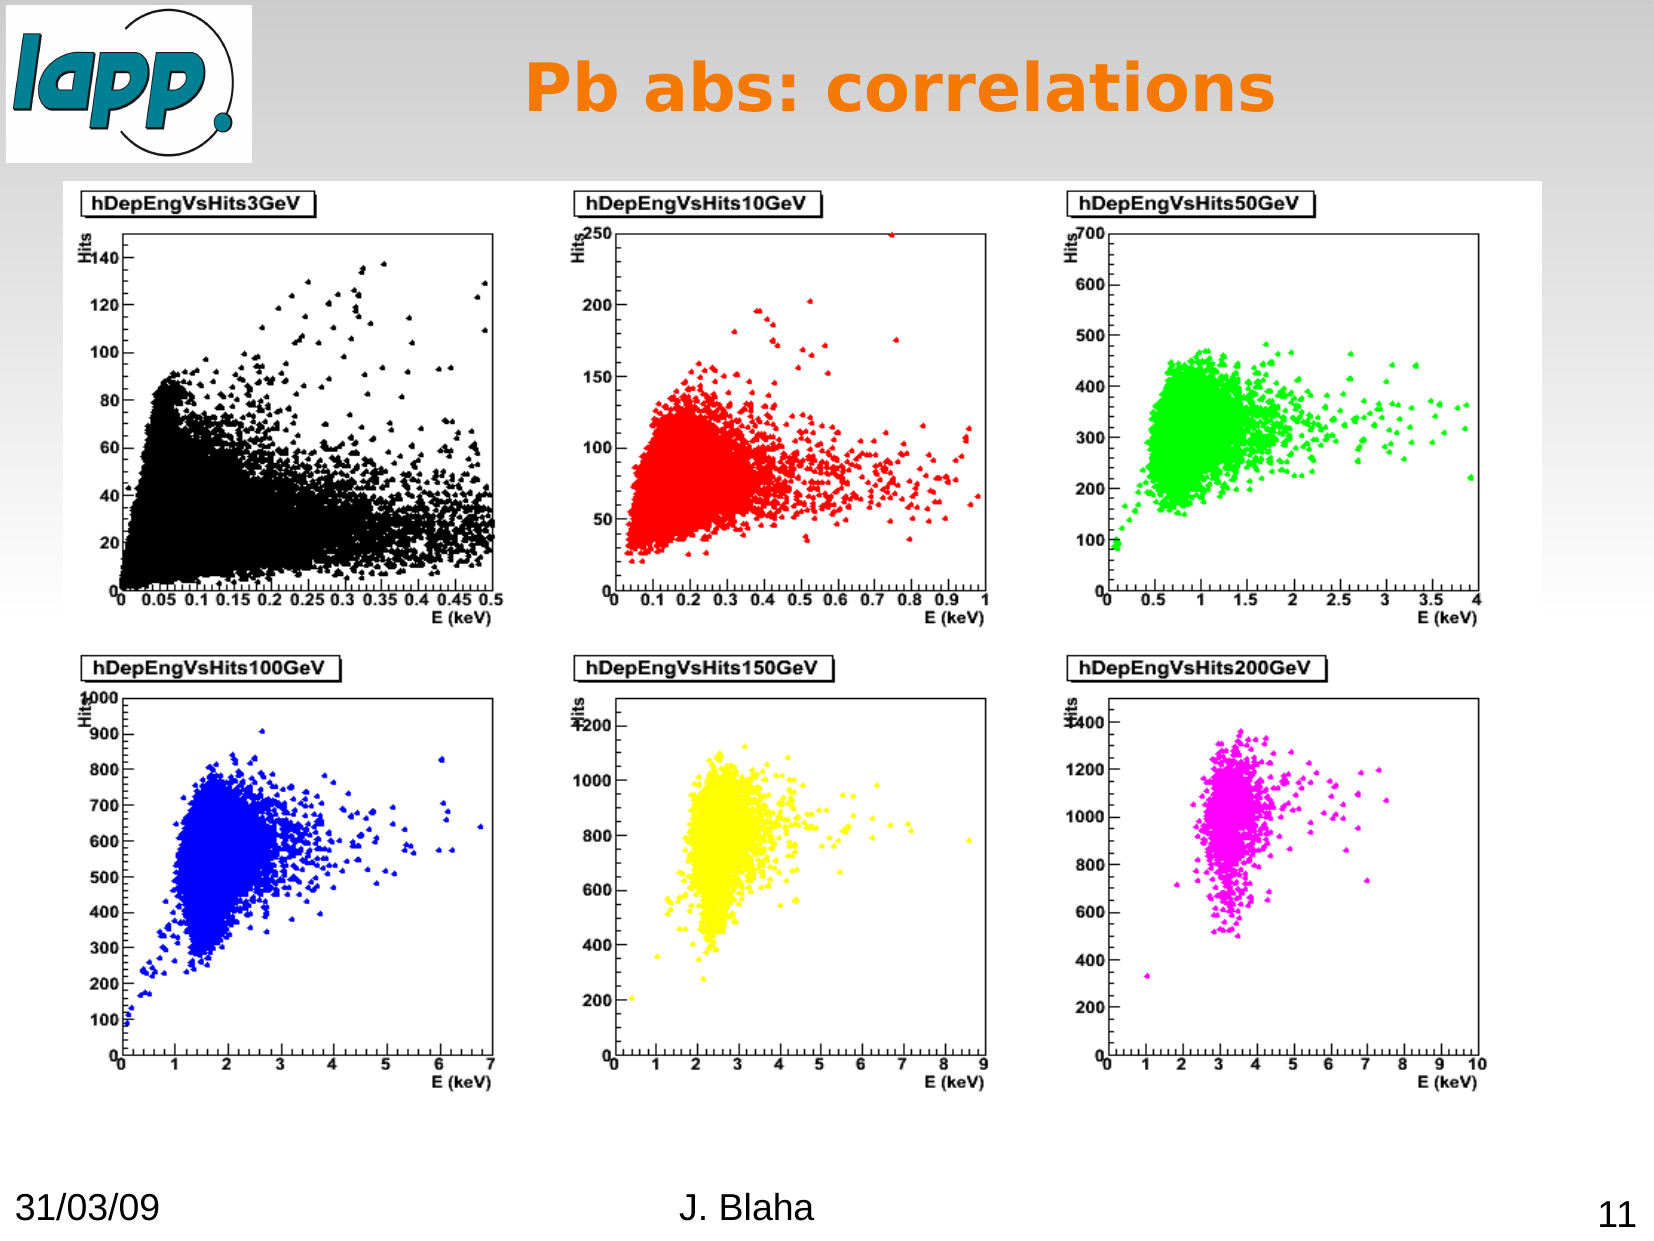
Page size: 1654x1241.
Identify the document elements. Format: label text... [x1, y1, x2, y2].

text_box 31/03/09 [0, 1179, 177, 1241]
text_box 2 [1575, 1186, 1654, 1241]
picture [5, 5, 252, 163]
text_box J. Blaha [653, 1179, 1000, 1241]
picture [63, 181, 1542, 1110]
title Pb abs: correlations [148, 14, 1654, 163]
